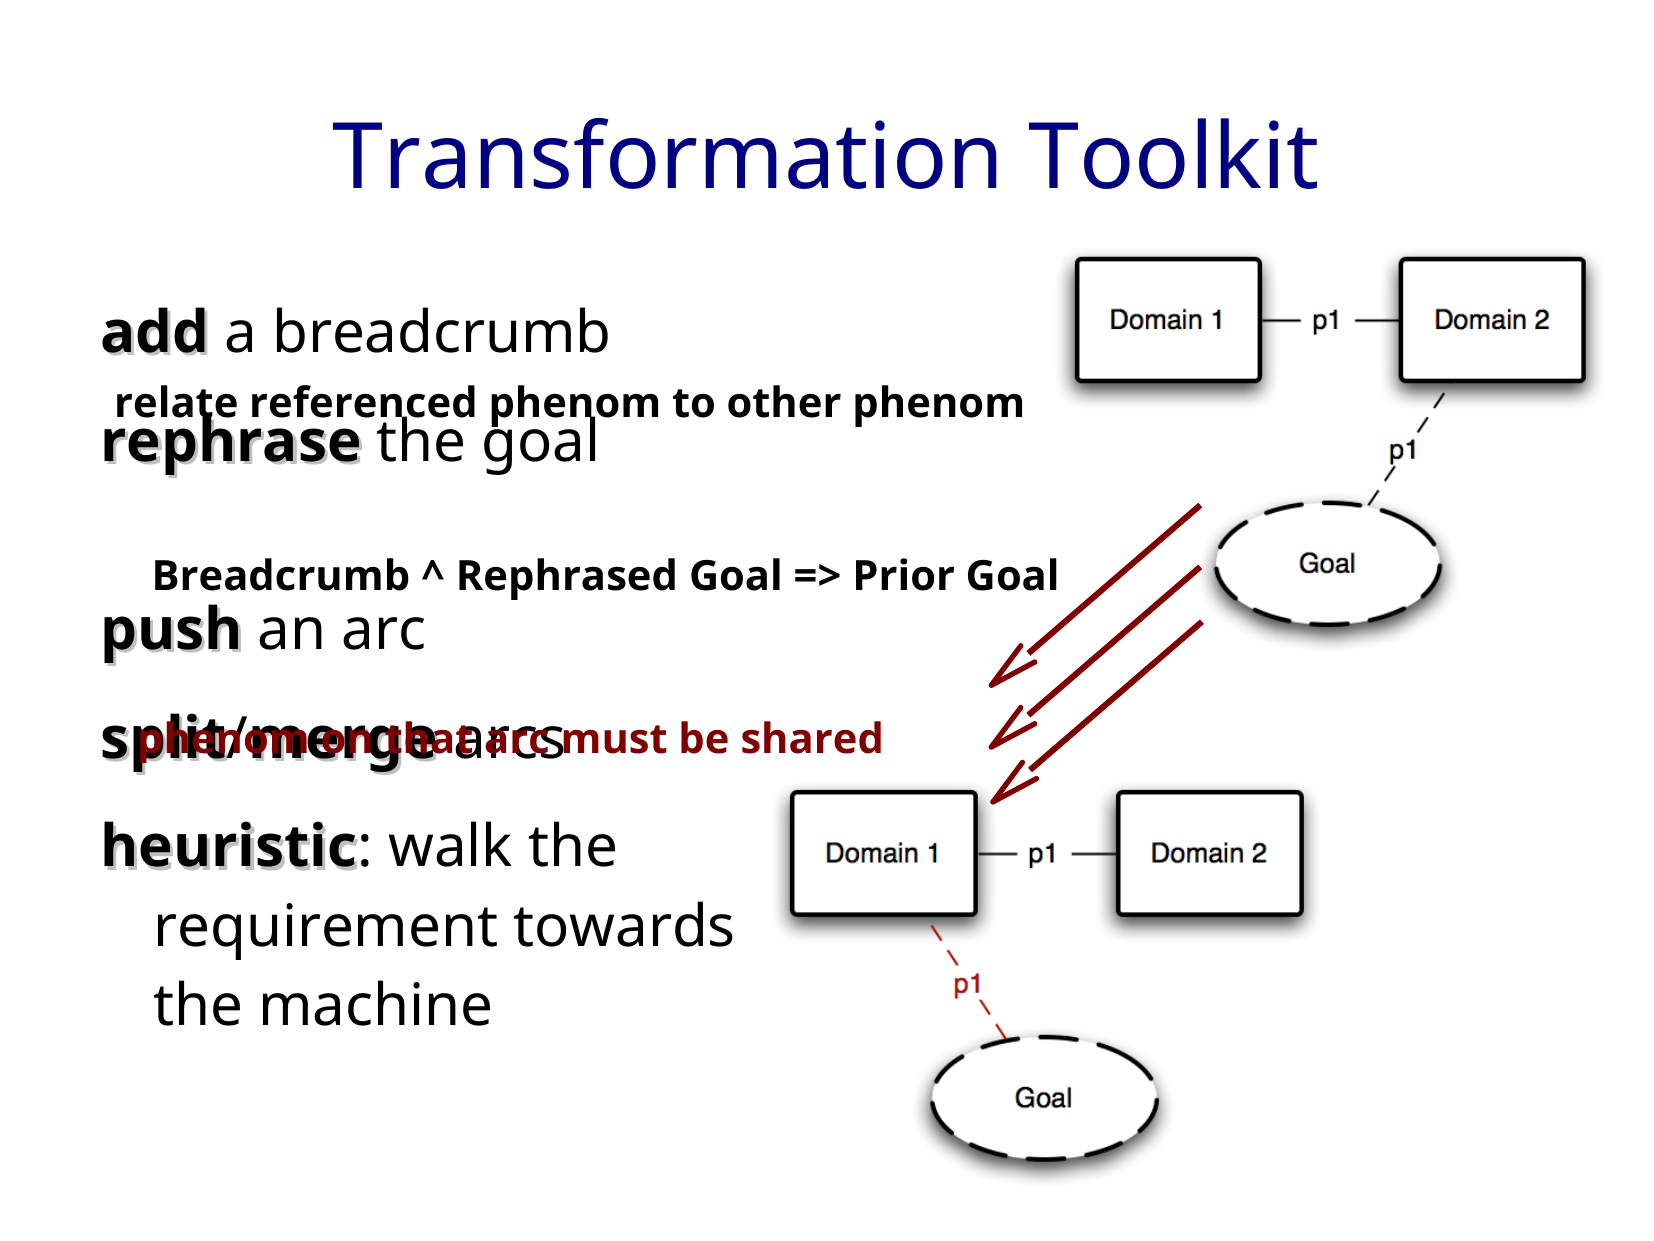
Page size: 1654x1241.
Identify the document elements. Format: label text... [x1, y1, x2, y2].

picture [747, 756, 1347, 1214]
text_box Breadcrumb ^ Rephrased Goal => Prior Goal [104, 527, 1108, 620]
picture [1031, 223, 1631, 679]
picture [1031, 620, 1061, 646]
text_box relate referenced phenom to other phenom [112, 355, 1028, 447]
list add a breadcrumb rephrase the goal push an arc split/merge arcs heuristic: walk the requirement towards the machine [82, 290, 809, 1156]
text_box phenom on that arc must be shared [87, 691, 935, 784]
title Transformation Toolkit [82, 49, 1571, 257]
